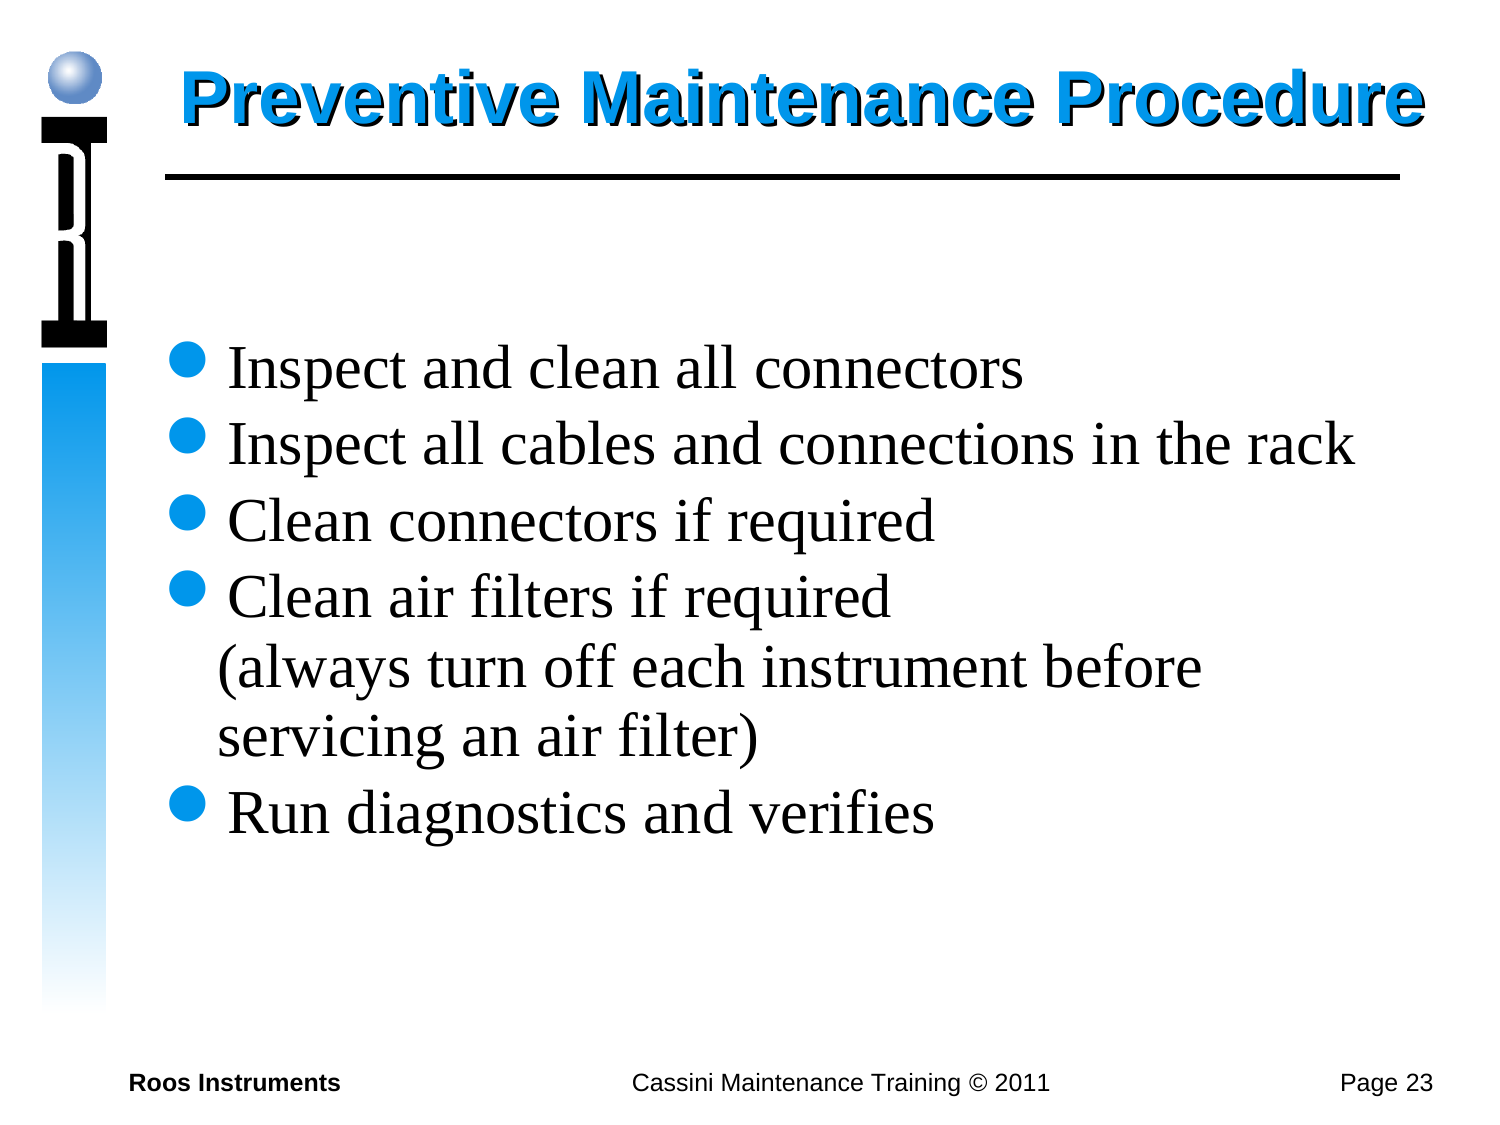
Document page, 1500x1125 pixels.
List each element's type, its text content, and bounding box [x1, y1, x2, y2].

list Inspect and clean all connectors Inspect all cables and connections in the rack Clean connectors if required Clean air filters if required (always turn off each instrument before servicing an air filter) Run diagnostics and verifies [150, 324, 1426, 1000]
title Preventive Maintenance Procedure [165, 45, 1486, 150]
